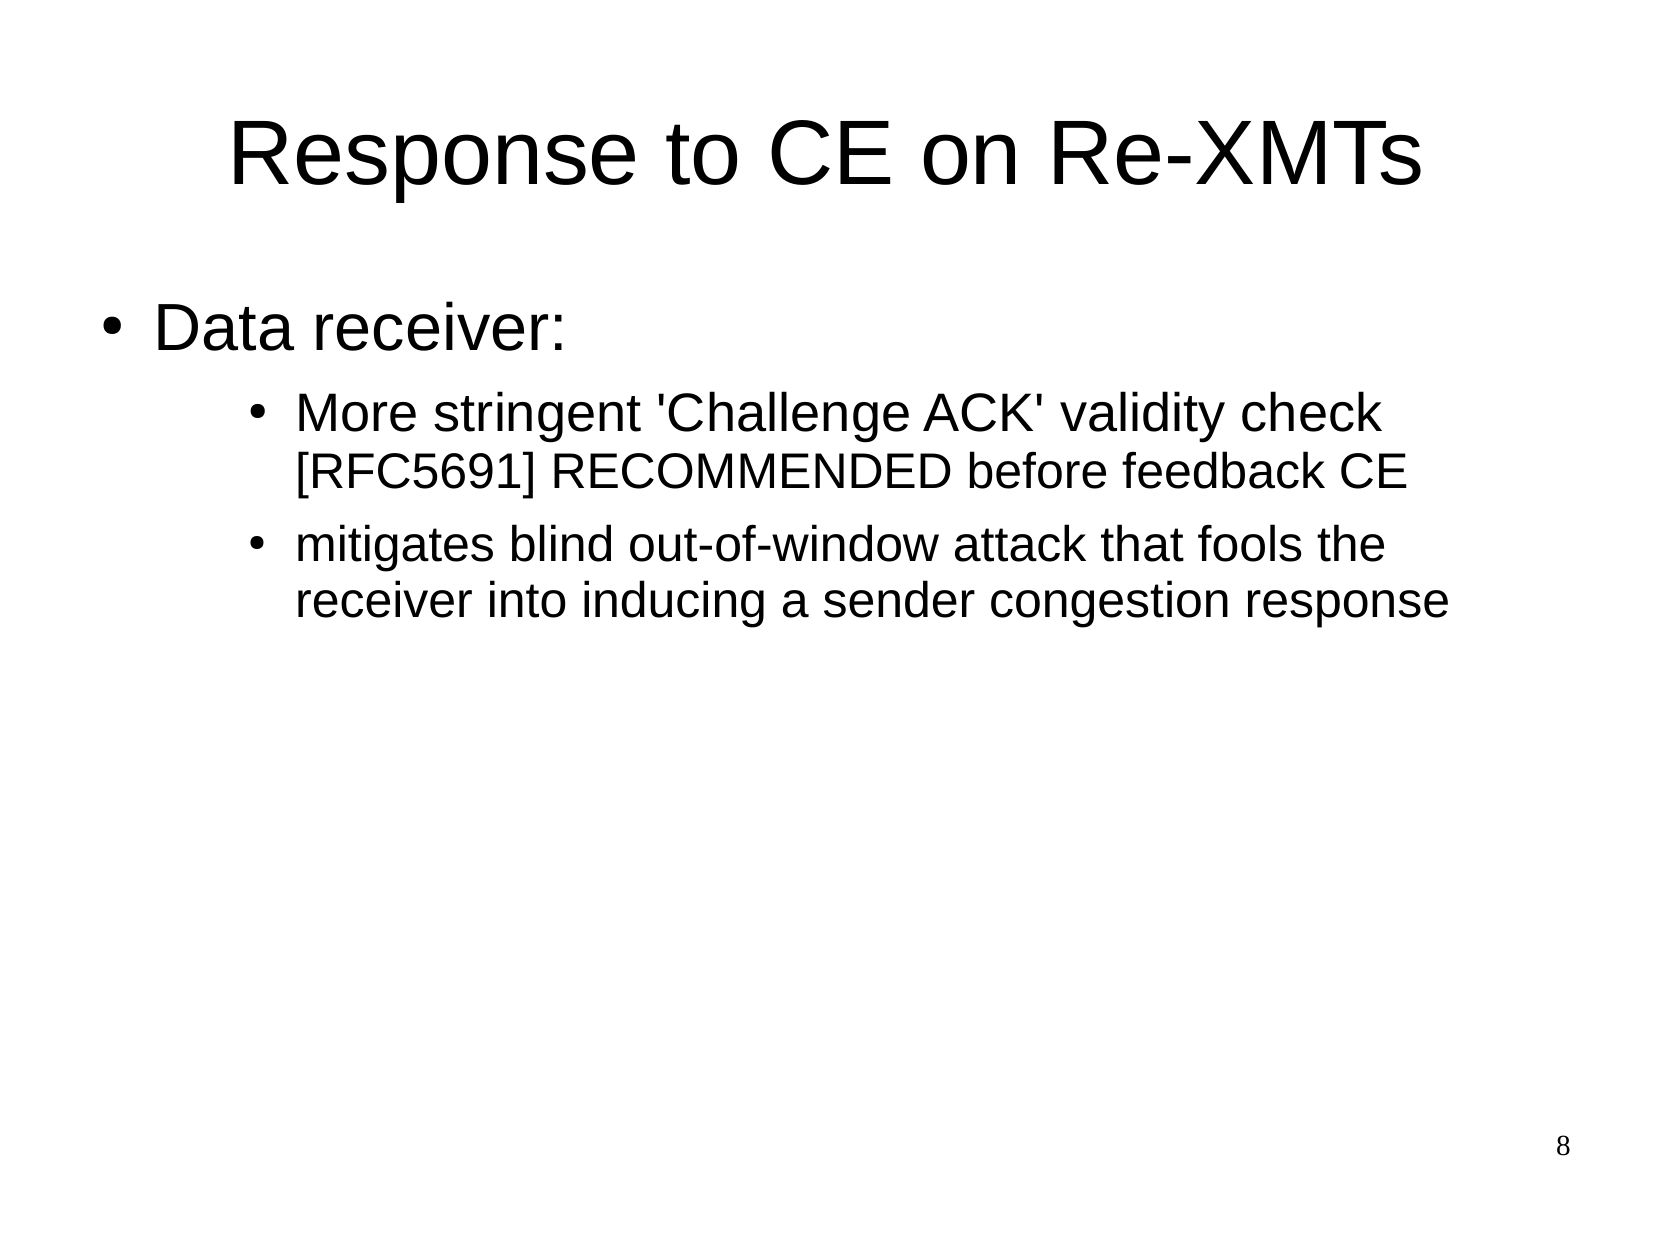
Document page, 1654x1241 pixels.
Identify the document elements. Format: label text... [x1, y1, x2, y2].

list Data receiver: More stringent 'Challenge ACK' validity check [RFC5691] RECOMMENDED before feedback CE mitigates blind out-of-window attack that fools the receiver into inducing a sender congestion response [82, 290, 1571, 1010]
title Response to CE on Re-XMTs [82, 49, 1571, 257]
